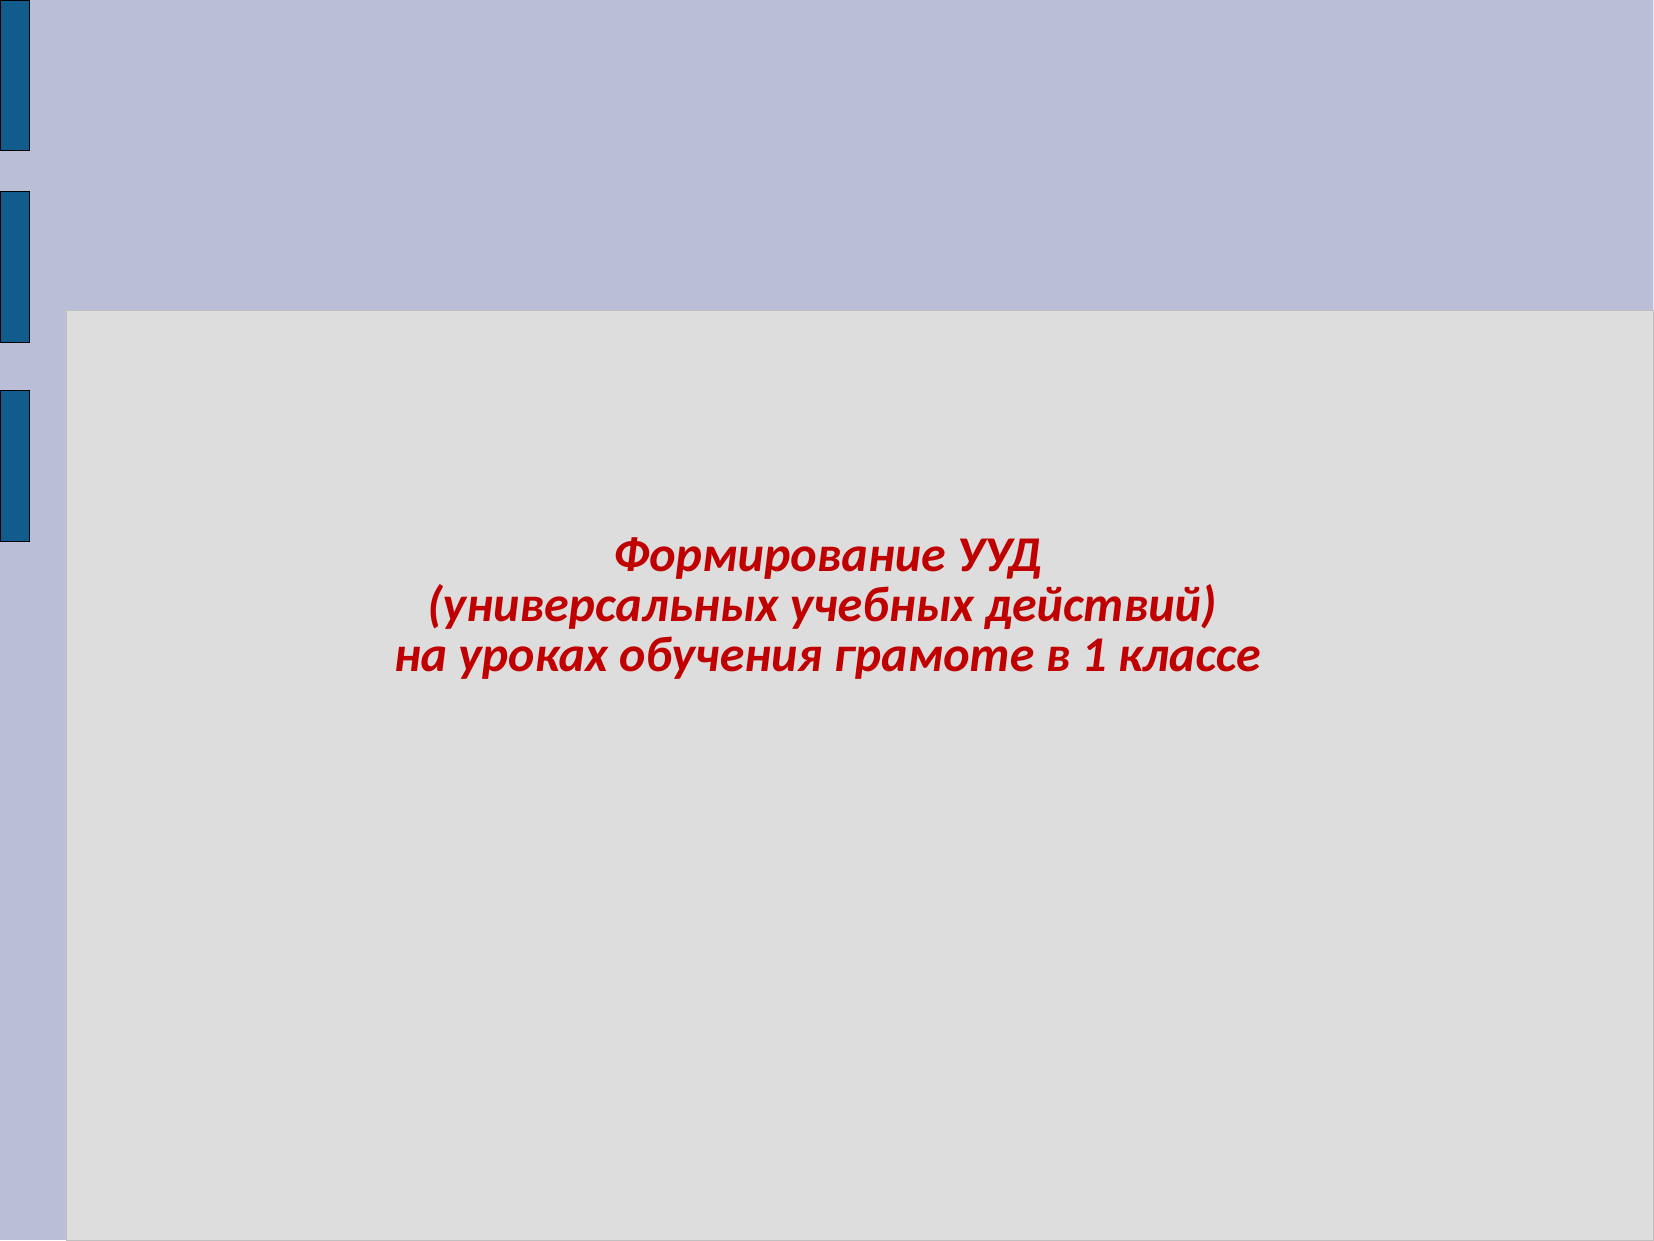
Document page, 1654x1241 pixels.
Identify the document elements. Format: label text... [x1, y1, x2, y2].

subtitle Формирование УУД (универсальных учебных действий) на уроках обучения грамоте в 1 классе [121, 91, 1534, 1127]
